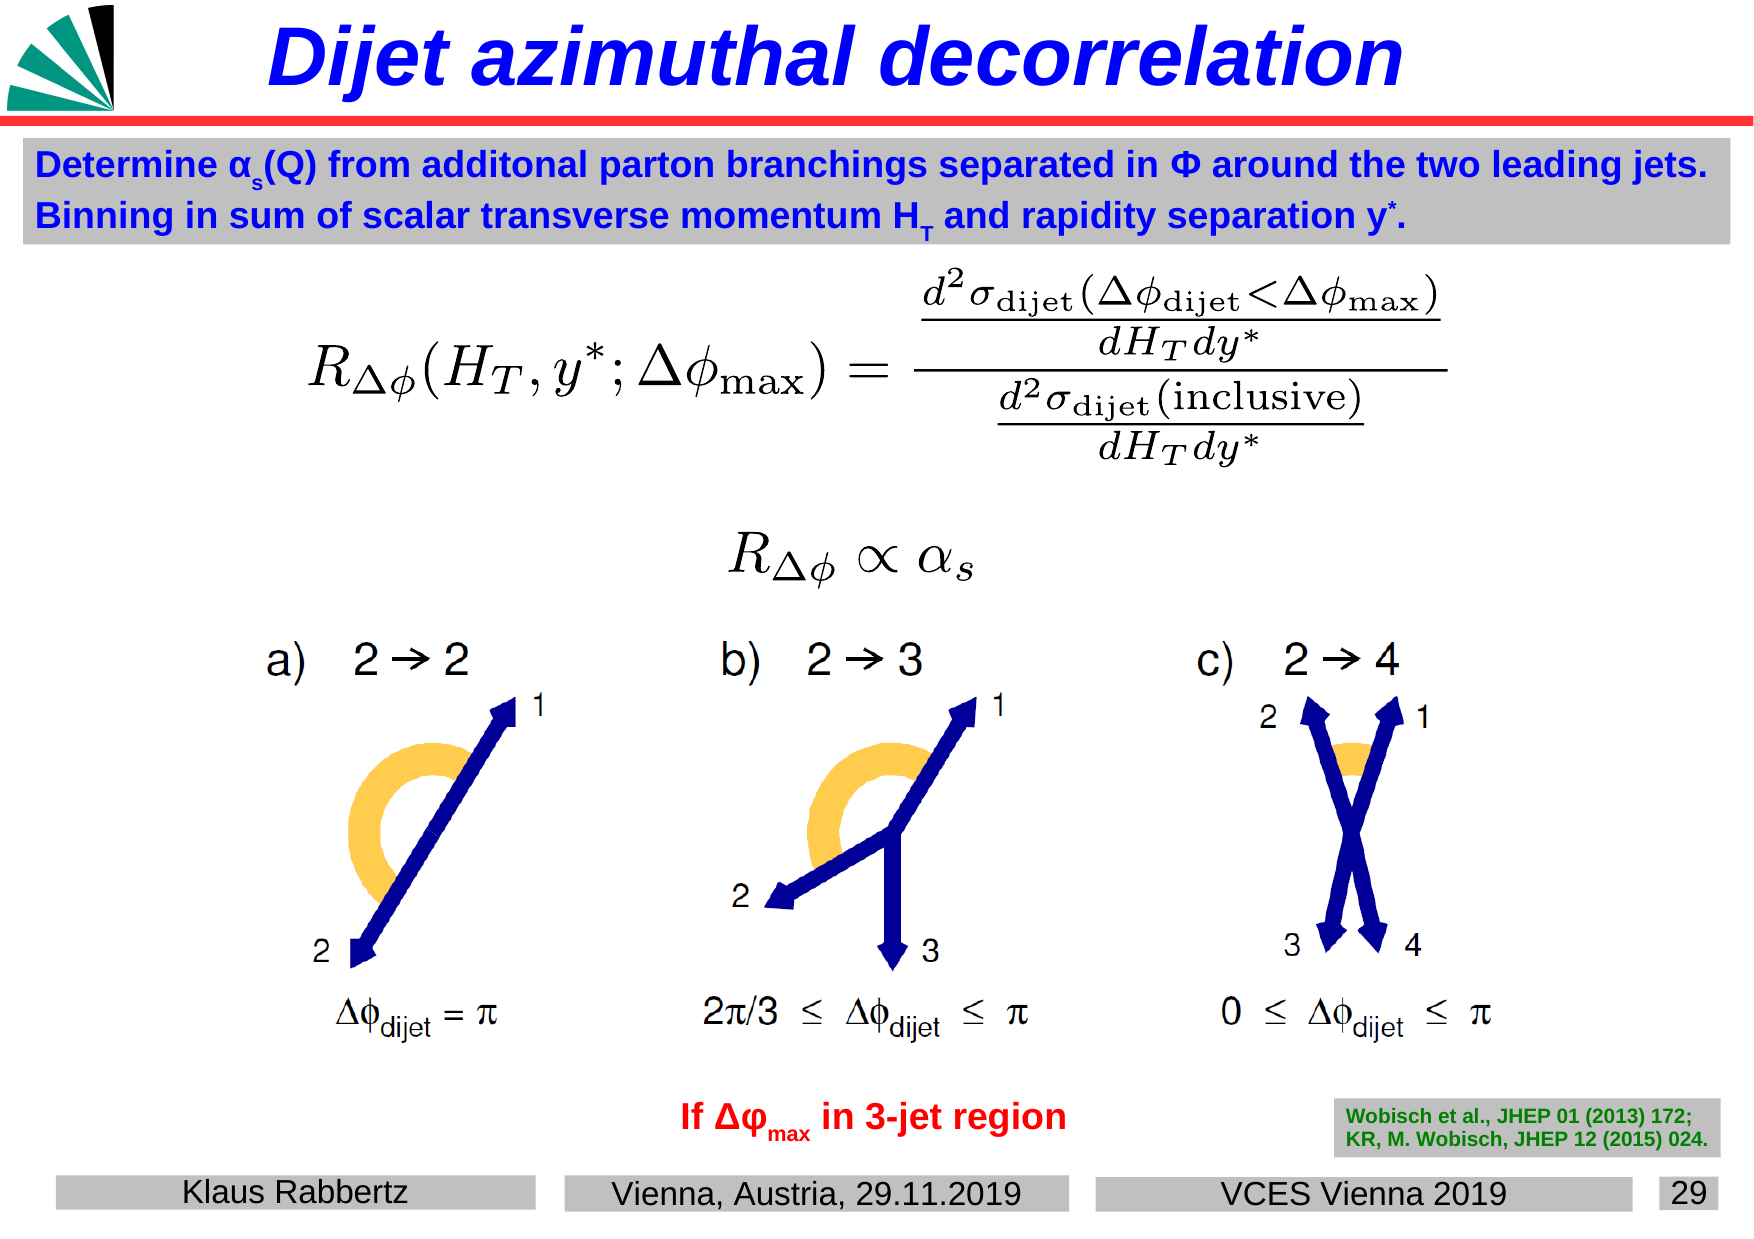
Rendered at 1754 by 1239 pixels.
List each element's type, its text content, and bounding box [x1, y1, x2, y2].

text_box Wobisch et al., JHEP 01 (2013) 172; KR, M. Wobisch, JHEP 12 (2015) 024. [1334, 1098, 1721, 1158]
text_box [305, 267, 1448, 468]
text_box Determine αs(Q) from additonal parton branchings separated in Φ around the two leading jets. Binning in sum of scalar transverse momentum HT and rapidity separation y*. [23, 137, 1731, 245]
title Dijet azimuthal decorrelation [129, 0, 1545, 114]
picture [255, 629, 1499, 1046]
text_box If Δφmax in 3-jet region [668, 1089, 1090, 1153]
picture [7, 5, 114, 112]
text_box [725, 531, 976, 589]
